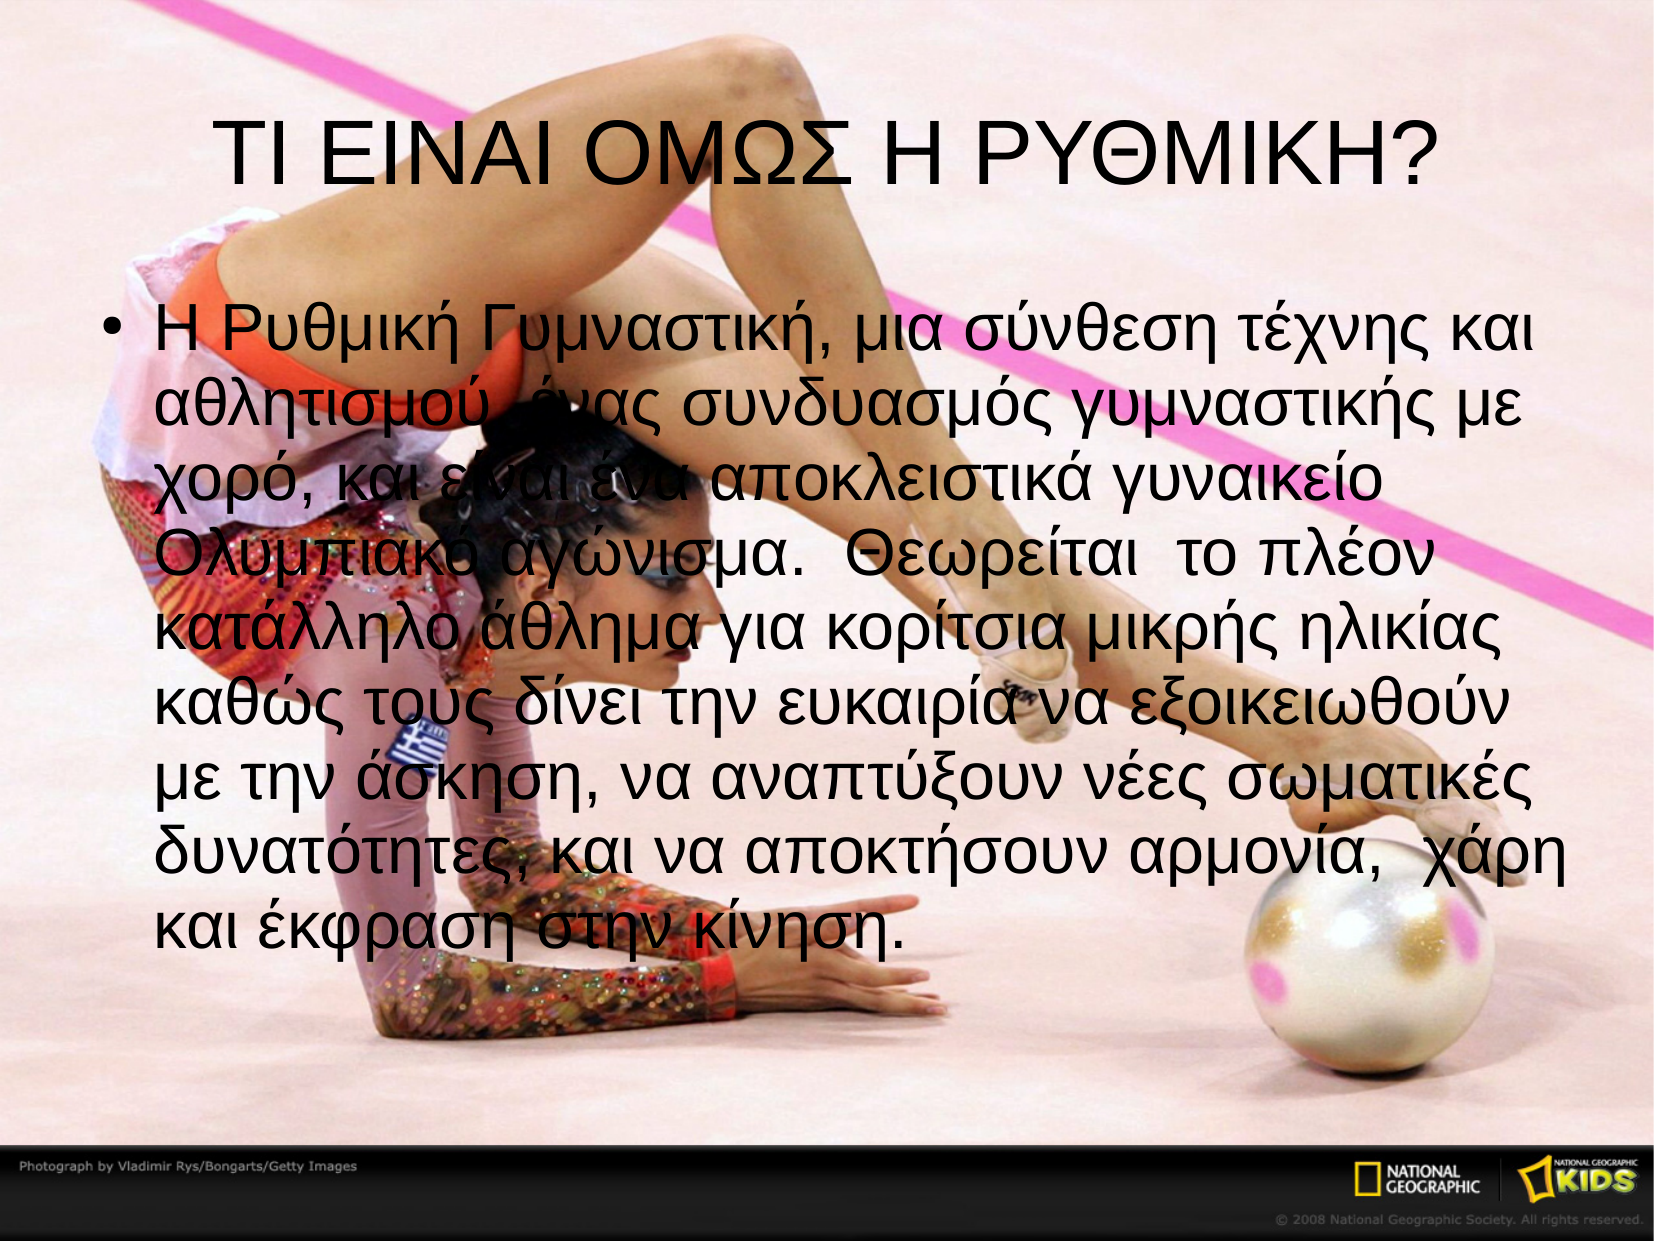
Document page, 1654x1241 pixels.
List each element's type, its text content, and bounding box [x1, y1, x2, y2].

picture [0, 0, 1654, 1241]
list Η Ρυθμική Γυμναστική, μια σύνθεση τέχνης και αθλητισμού, ένας συνδυασμός γυμναστικής με χορό, και είναι ένα αποκλειστικά γυναικείο Ολυμπιακό αγώνισμα. Θεωρείται το πλέον κατάλληλο άθλημα για κορίτσια μικρής ηλικίας καθώς τους δίνει την ευκαιρία να εξοικειωθούν με την άσκηση, να αναπτύξουν νέες σωματικές δυνατότητες, και να αποκτήσουν αρμονία, χάρη και έκφραση στην κίνηση. [82, 290, 1571, 1109]
title ΤΙ ΕΙΝΑΙ ΟΜΩΣ Η ΡΥΘΜΙΚΗ? [82, 49, 1571, 257]
